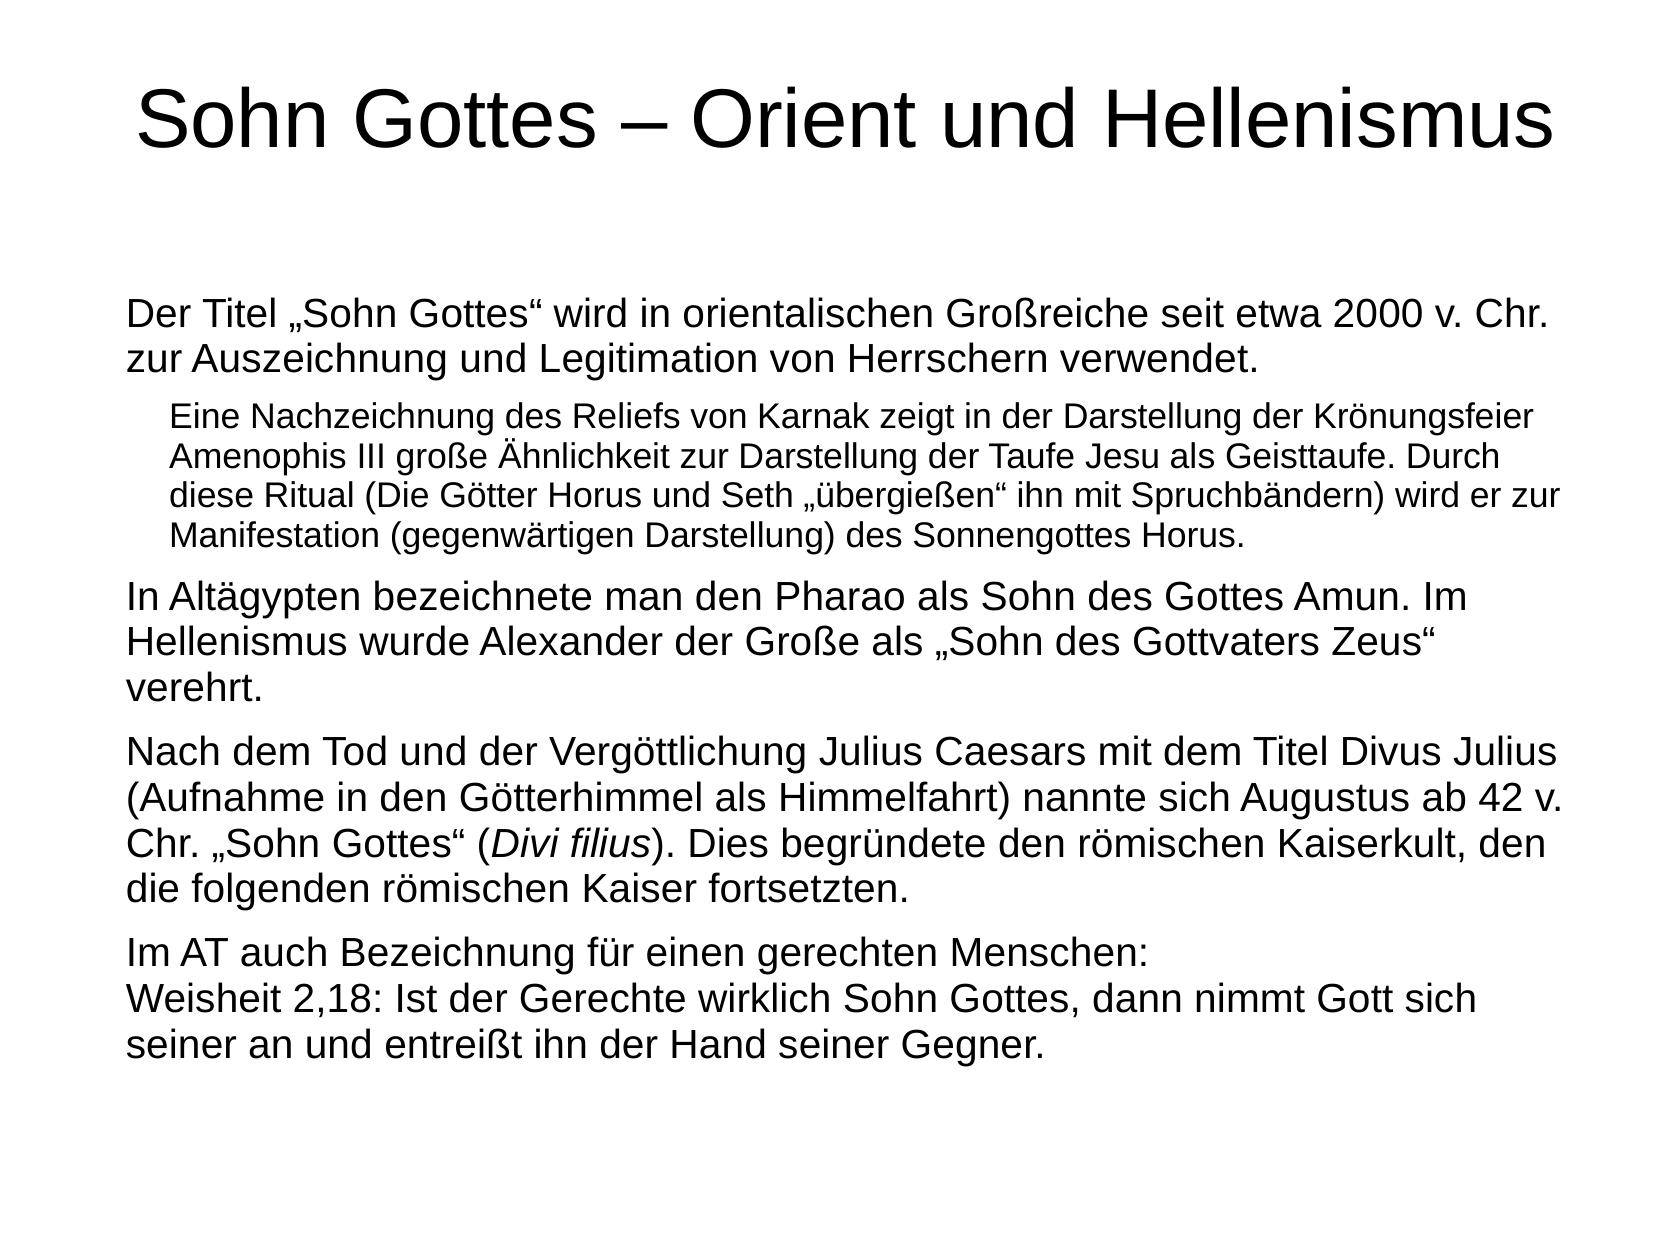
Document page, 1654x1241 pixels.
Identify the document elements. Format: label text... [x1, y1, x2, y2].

title Sohn Gottes – Orient und Hellenismus [82, 49, 1571, 190]
list Der Titel „Sohn Gottes“ wird in orientalischen Großreiche seit etwa 2000 v. Chr. zur Auszeichnung und Legitimation von Herrschern verwendet. Eine Nachzeichnung des Reliefs von Karnak zeigt in der Darstellung der Krönungsfeier Amenophis III große Ähnlichkeit zur Darstellung der Taufe Jesu als Geisttaufe. Durch diese Ritual (Die Götter Horus und Seth „übergießen“ ihn mit Spruchbändern) wird er zur Manifestation (gegenwärtigen Darstellung) des Sonnengottes Horus. In Altägypten bezeichnete man den Pharao als Sohn des Gottes Amun. Im Hellenismus wurde Alexander der Große als „Sohn des Gottvaters Zeus“ verehrt. Nach dem Tod und der Vergöttlichung Julius Caesars mit dem Titel Divus Julius (Aufnahme in den Götterhimmel als Himmelfahrt) nannte sich Augustus ab 42 v. Chr. „Sohn Gottes“ (Divi filius). Dies begründete den römischen Kaiserkult, den die folgenden römischen Kaiser fortsetzten. Im AT auch Bezeichnung für einen gerechten Menschen: Weisheit 2,18: Ist der Gerechte wirklich Sohn Gottes, dann nimmt Gott sich seiner an und entreißt ihn der Hand seiner Gegner. [82, 290, 1571, 1075]
